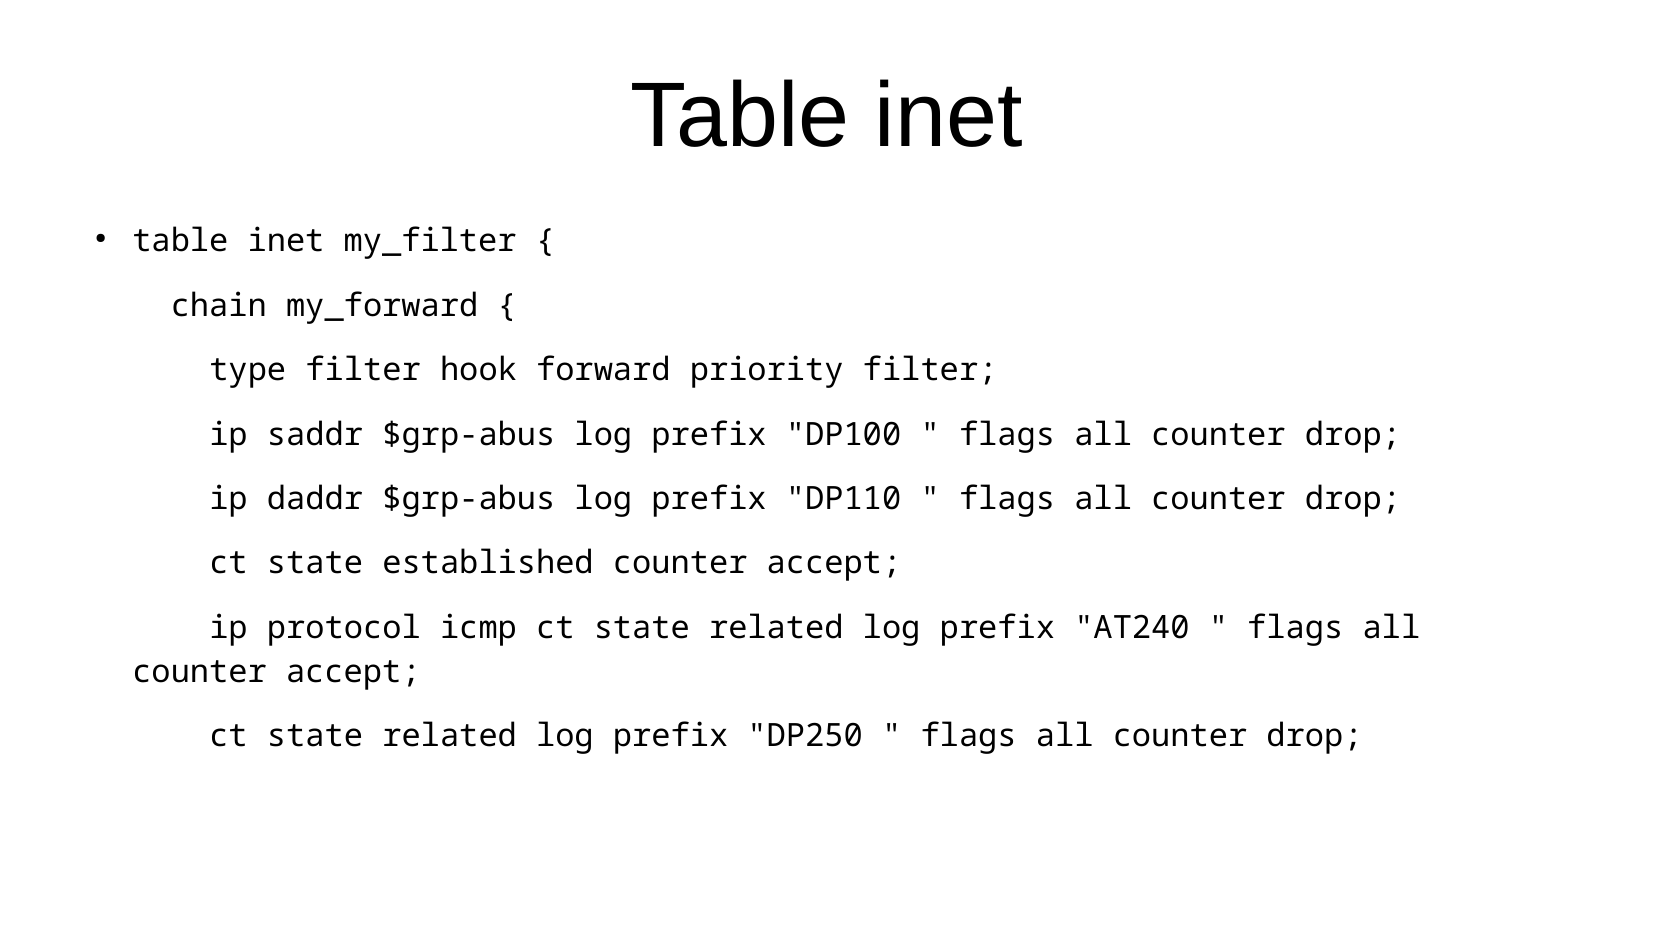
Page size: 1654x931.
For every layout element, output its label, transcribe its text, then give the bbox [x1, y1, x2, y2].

title Table inet [82, 37, 1571, 193]
list table inet my_filter { chain my_forward { type filter hook forward priority filter; ip saddr $grp-abus log prefix "DP100 " flags all counter drop; ip daddr $grp-abus log prefix "DP110 " flags all counter drop; ct state established counter accept; ip protocol icmp ct state related log prefix "AT240 " flags all counter accept; ct state related log prefix "DP250 " flags all counter drop; [82, 217, 1571, 758]
